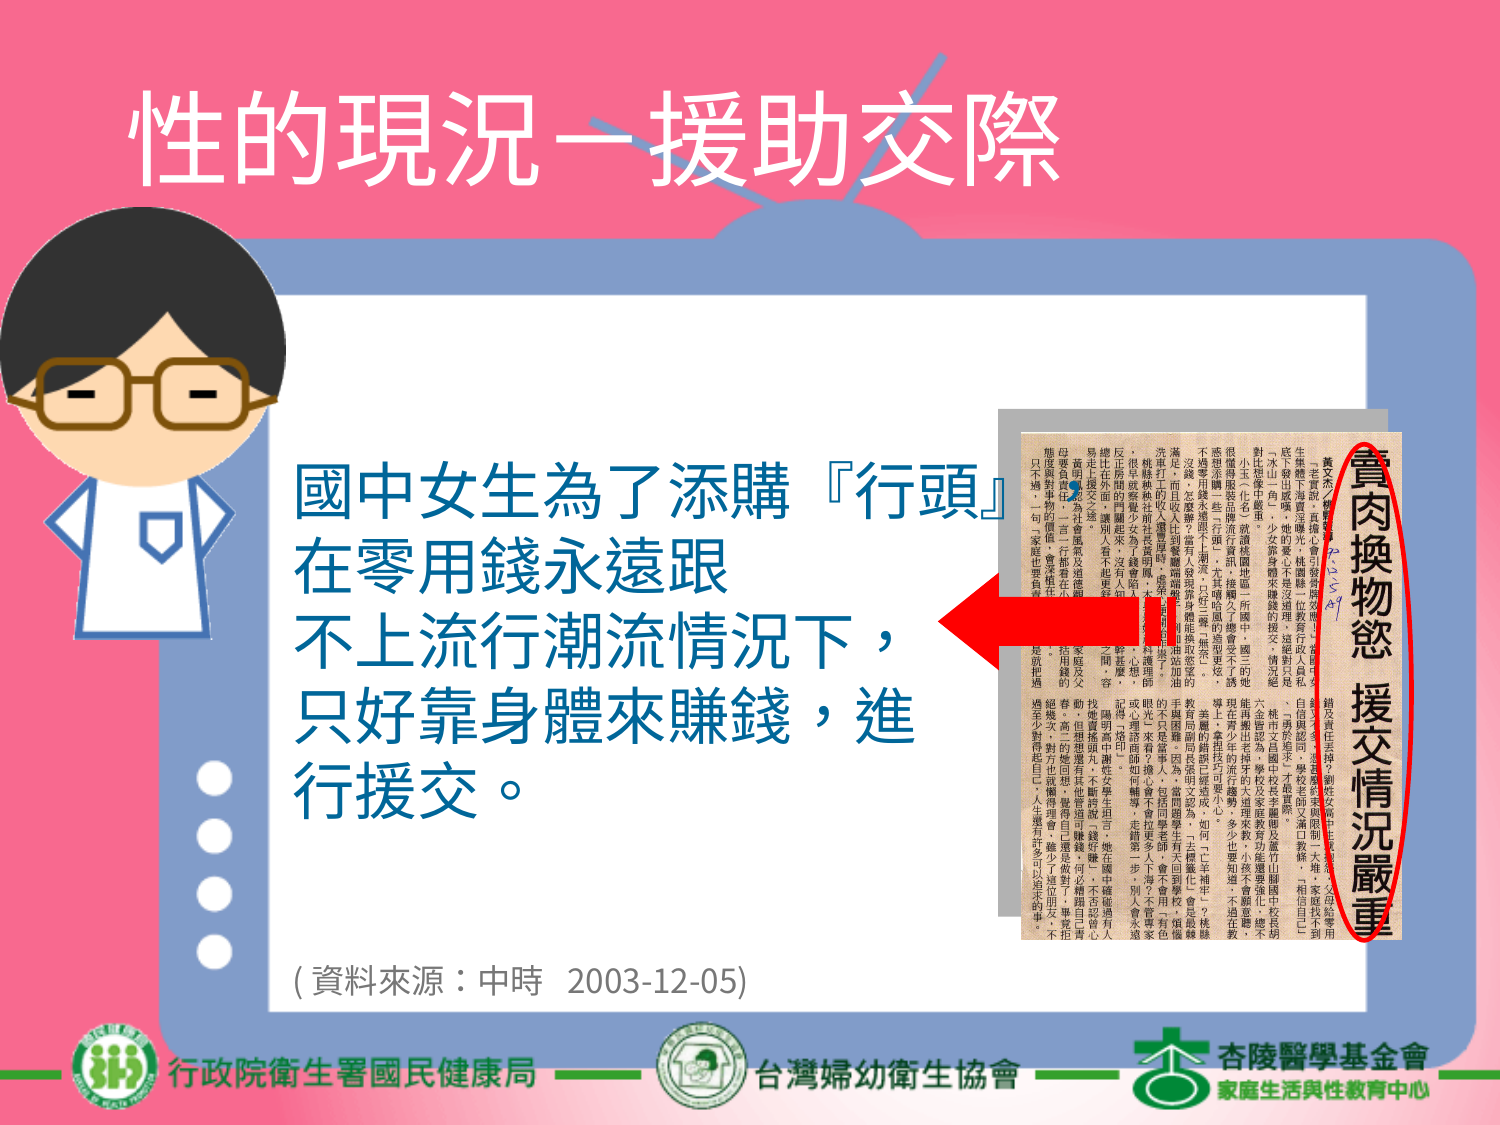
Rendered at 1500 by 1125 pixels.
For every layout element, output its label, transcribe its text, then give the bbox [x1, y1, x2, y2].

text_box 國中女生為了添購『行頭』，在零用錢永遠跟 不上流行潮流情況下， 只好靠身體來賺錢，進 行援交。 [277, 444, 1070, 835]
text_box [1168, 598, 1175, 645]
text_box 性的現況－援助交際 [110, 66, 1079, 207]
text_box [998, 835, 1021, 917]
text_box [939, 574, 1139, 669]
text_box [1146, 598, 1160, 645]
picture [0, 0, 1500, 1125]
text_box [998, 408, 1389, 444]
text_box (資料來源：中時 2003-12-05) [277, 952, 833, 1008]
